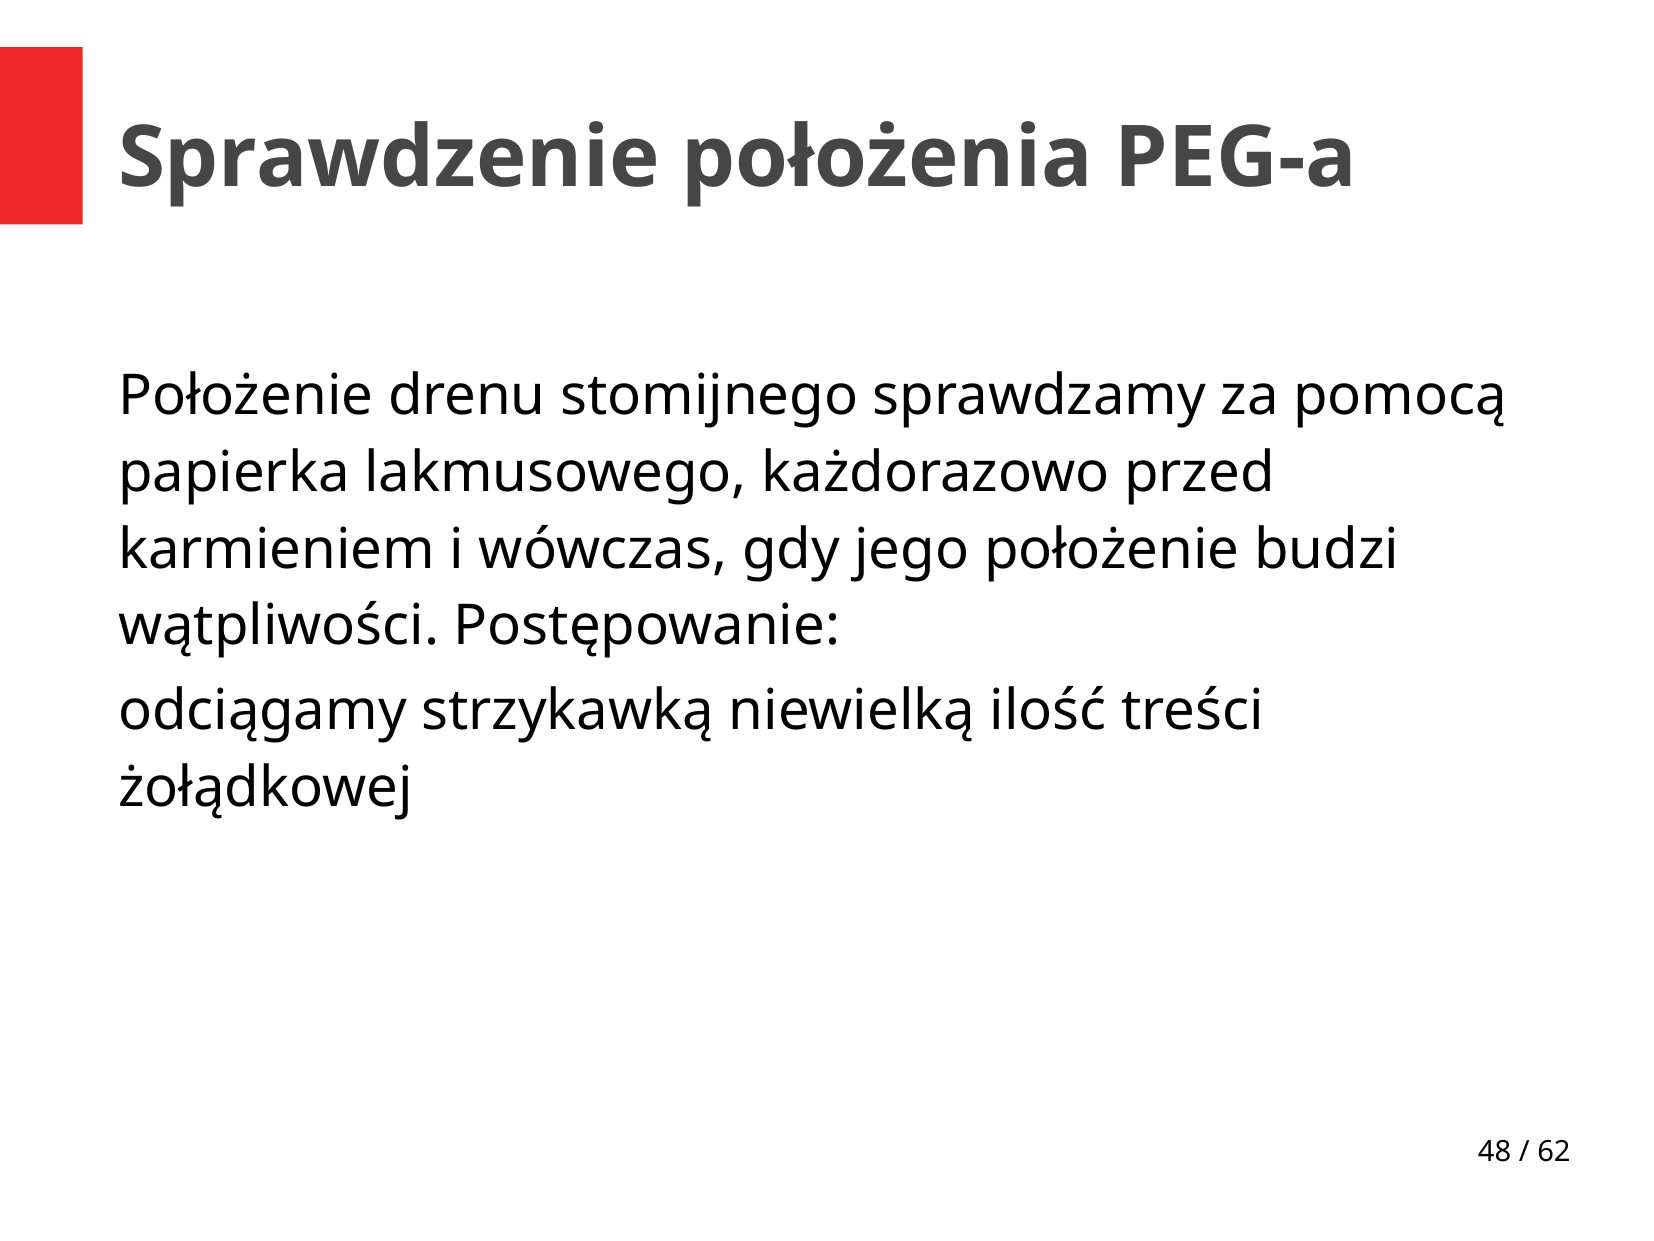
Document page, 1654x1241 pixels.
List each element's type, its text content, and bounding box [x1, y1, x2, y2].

title Sprawdzenie położenia PEG-a [118, 49, 1571, 257]
list Położenie drenu stomijnego sprawdzamy za pomocą papierka lakmusowego, każdorazowo przed karmieniem i wówczas, gdy jego położenie budzi wątpliwości. Postępowanie: odciągamy strzykawką niewielką ilość treści żołądkowej [118, 354, 1536, 1074]
